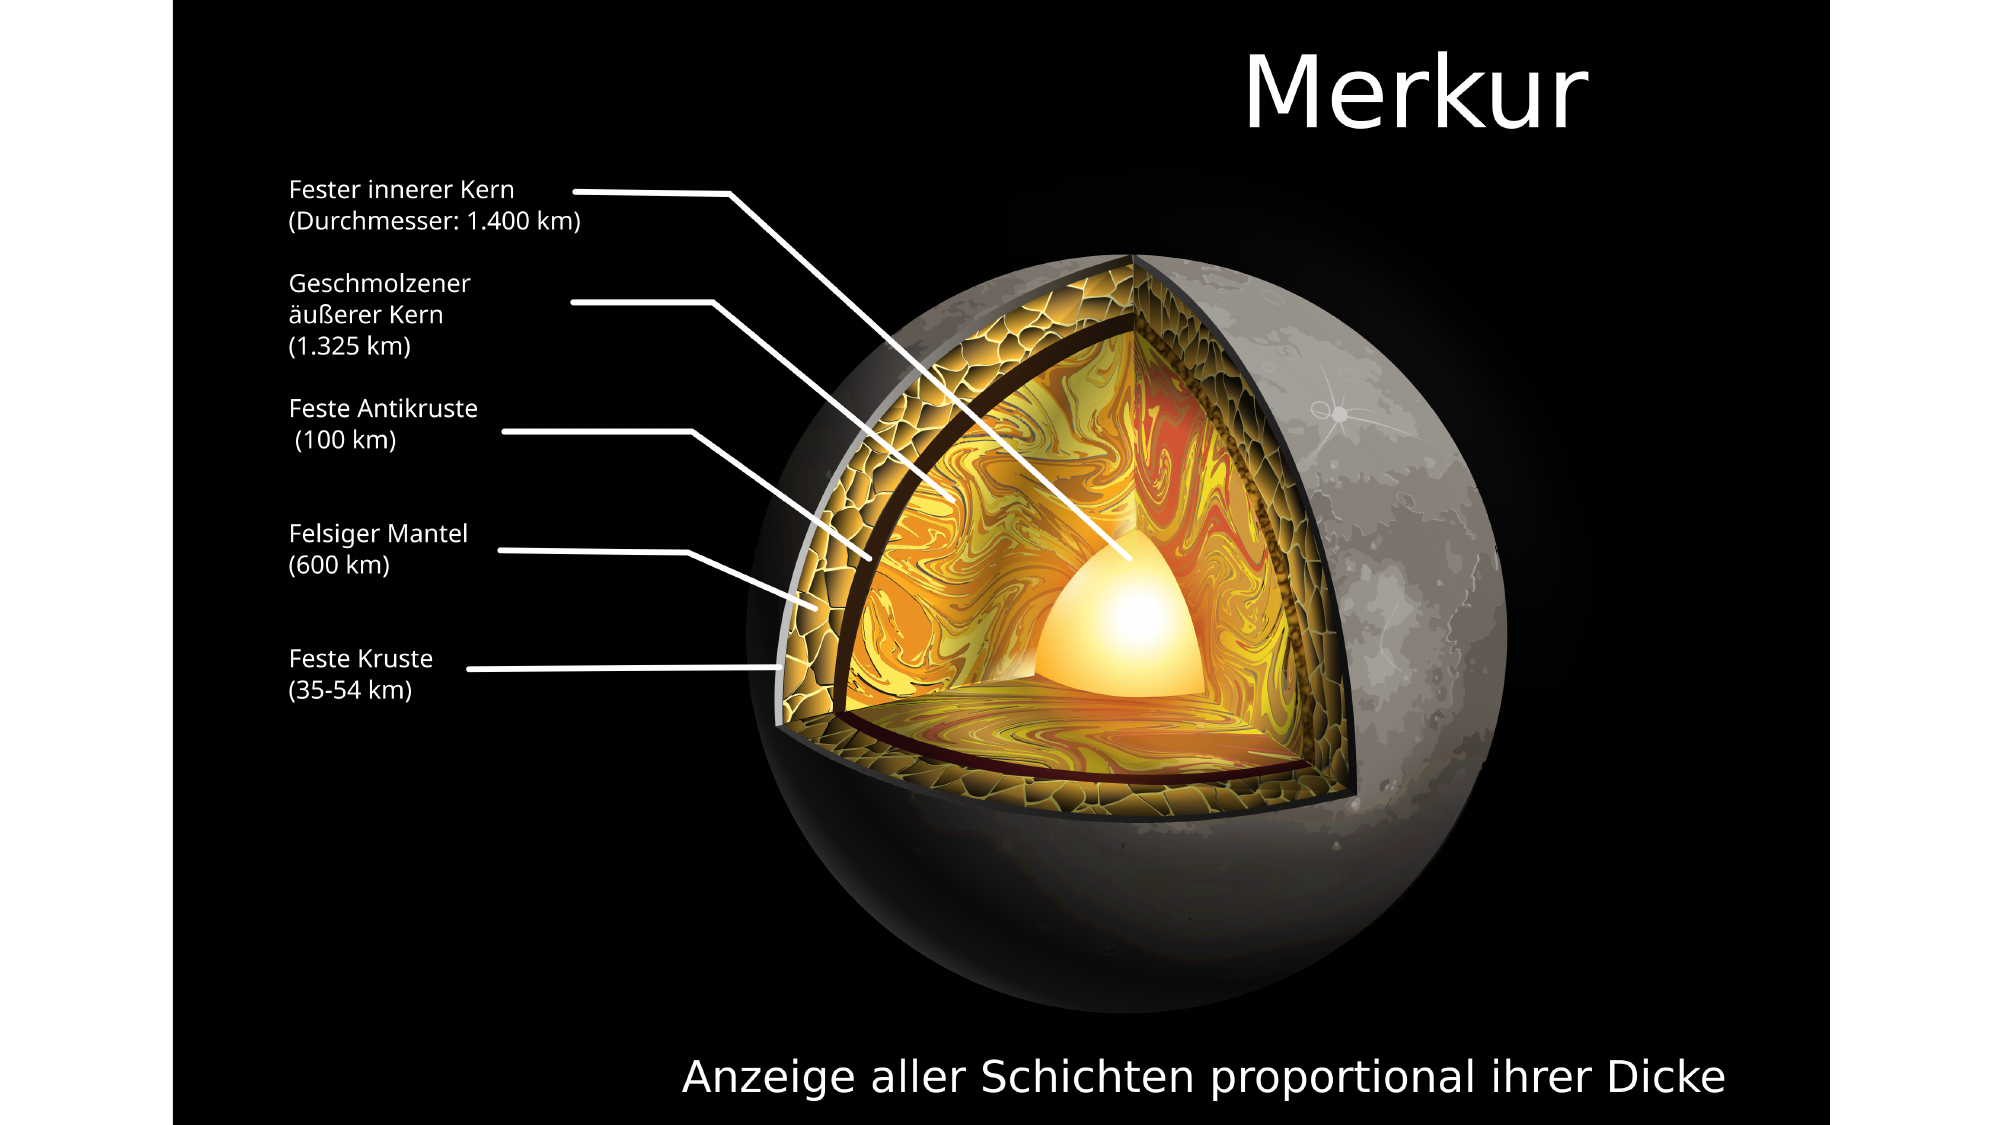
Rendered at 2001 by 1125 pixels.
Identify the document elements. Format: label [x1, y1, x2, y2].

picture [170, 0, 1830, 1125]
